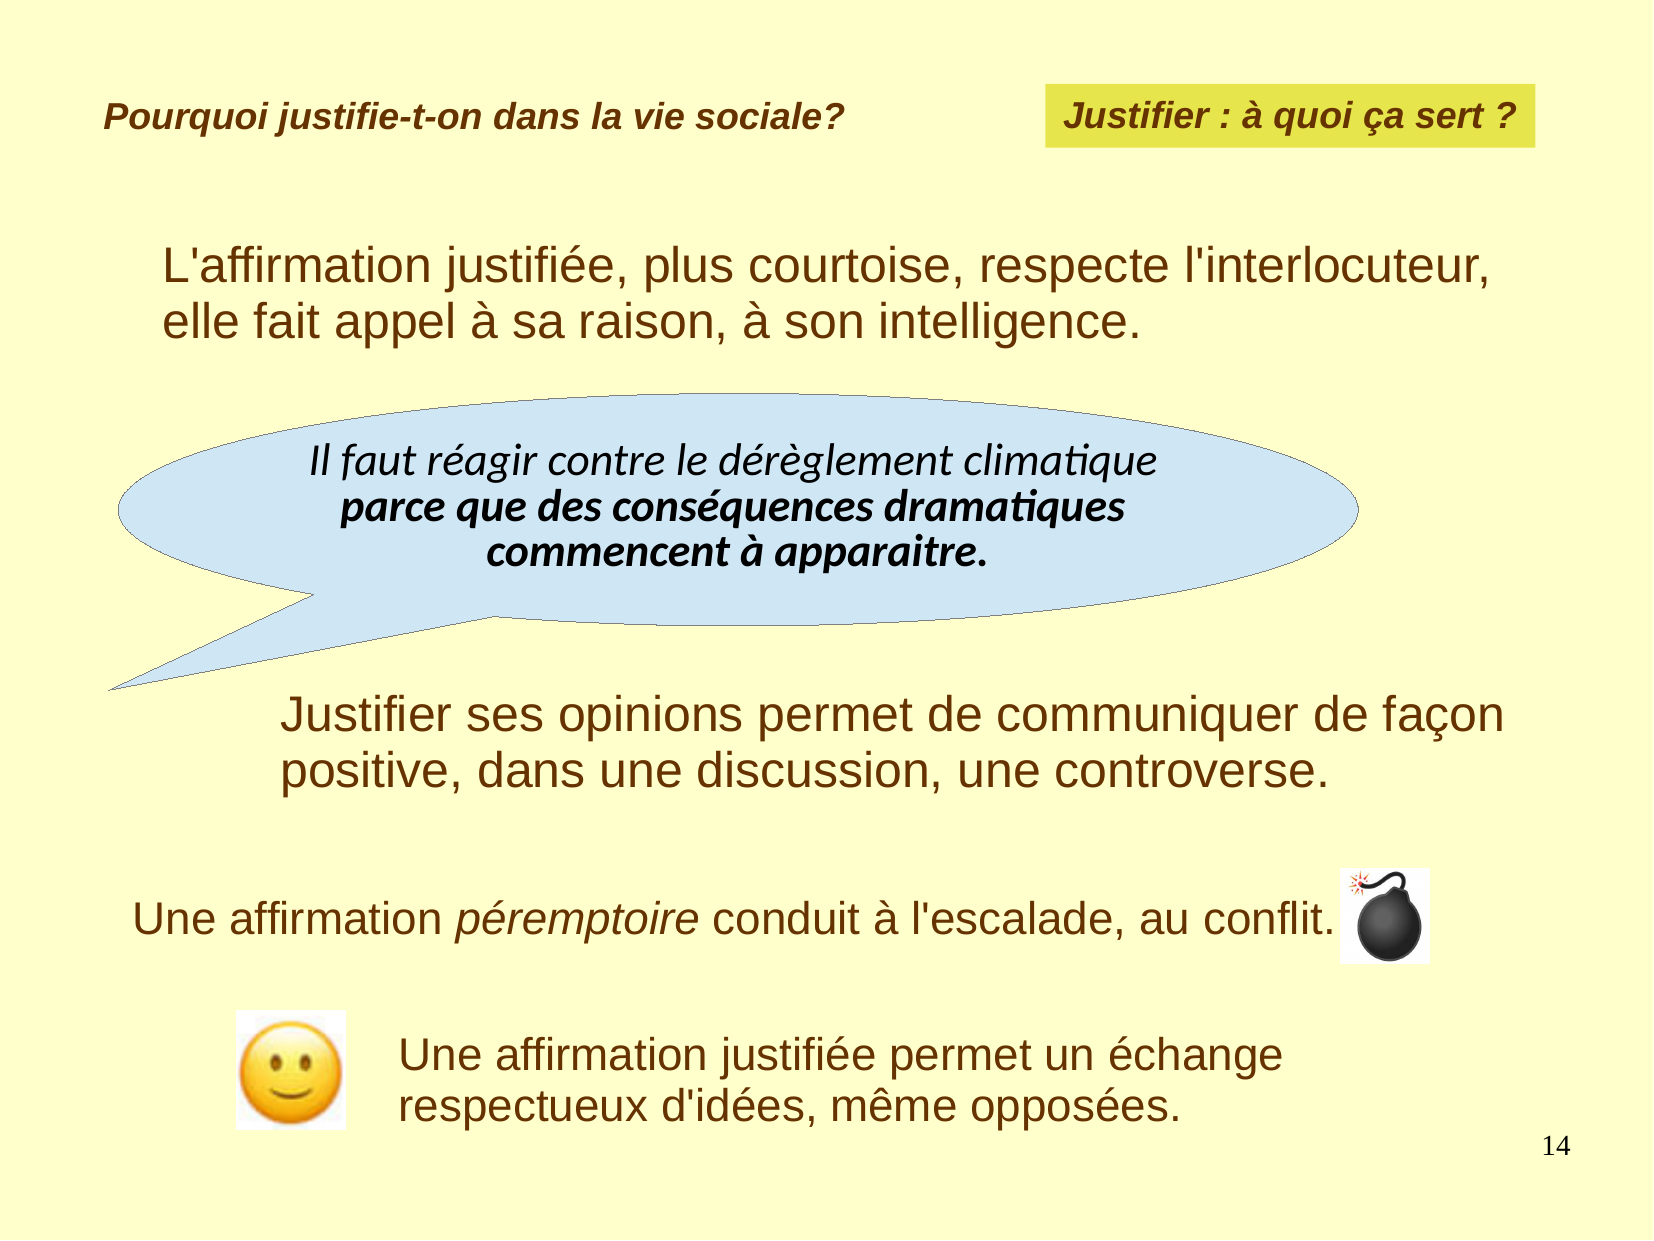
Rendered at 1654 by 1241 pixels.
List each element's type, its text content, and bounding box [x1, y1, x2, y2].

text_box Justifier : à quoi ça sert ? [1045, 83, 1536, 148]
text_box Il faut réagir contre le dérèglement climatique parce que des conséquences dramatiques commencent à apparaitre. [108, 393, 1359, 691]
picture [236, 1010, 346, 1130]
text_box L'affirmation justifiée, plus courtoise, respecte l'interlocuteur, elle fait appel à sa raison, à son intelligence. [147, 230, 1565, 408]
picture [1340, 868, 1430, 964]
text_box Justifier ses opinions permet de communiquer de façon positive, dans une discussion, une controverse. [265, 679, 1595, 827]
text_box Pourquoi justifie-t-on dans la vie sociale? [88, 88, 916, 166]
text_box Une affirmation justifiée permet un échange respectueux d'idées, même opposées. [383, 1021, 1359, 1139]
text_box Une affirmation péremptoire conduit à l'escalade, au conflit. [118, 885, 1477, 975]
